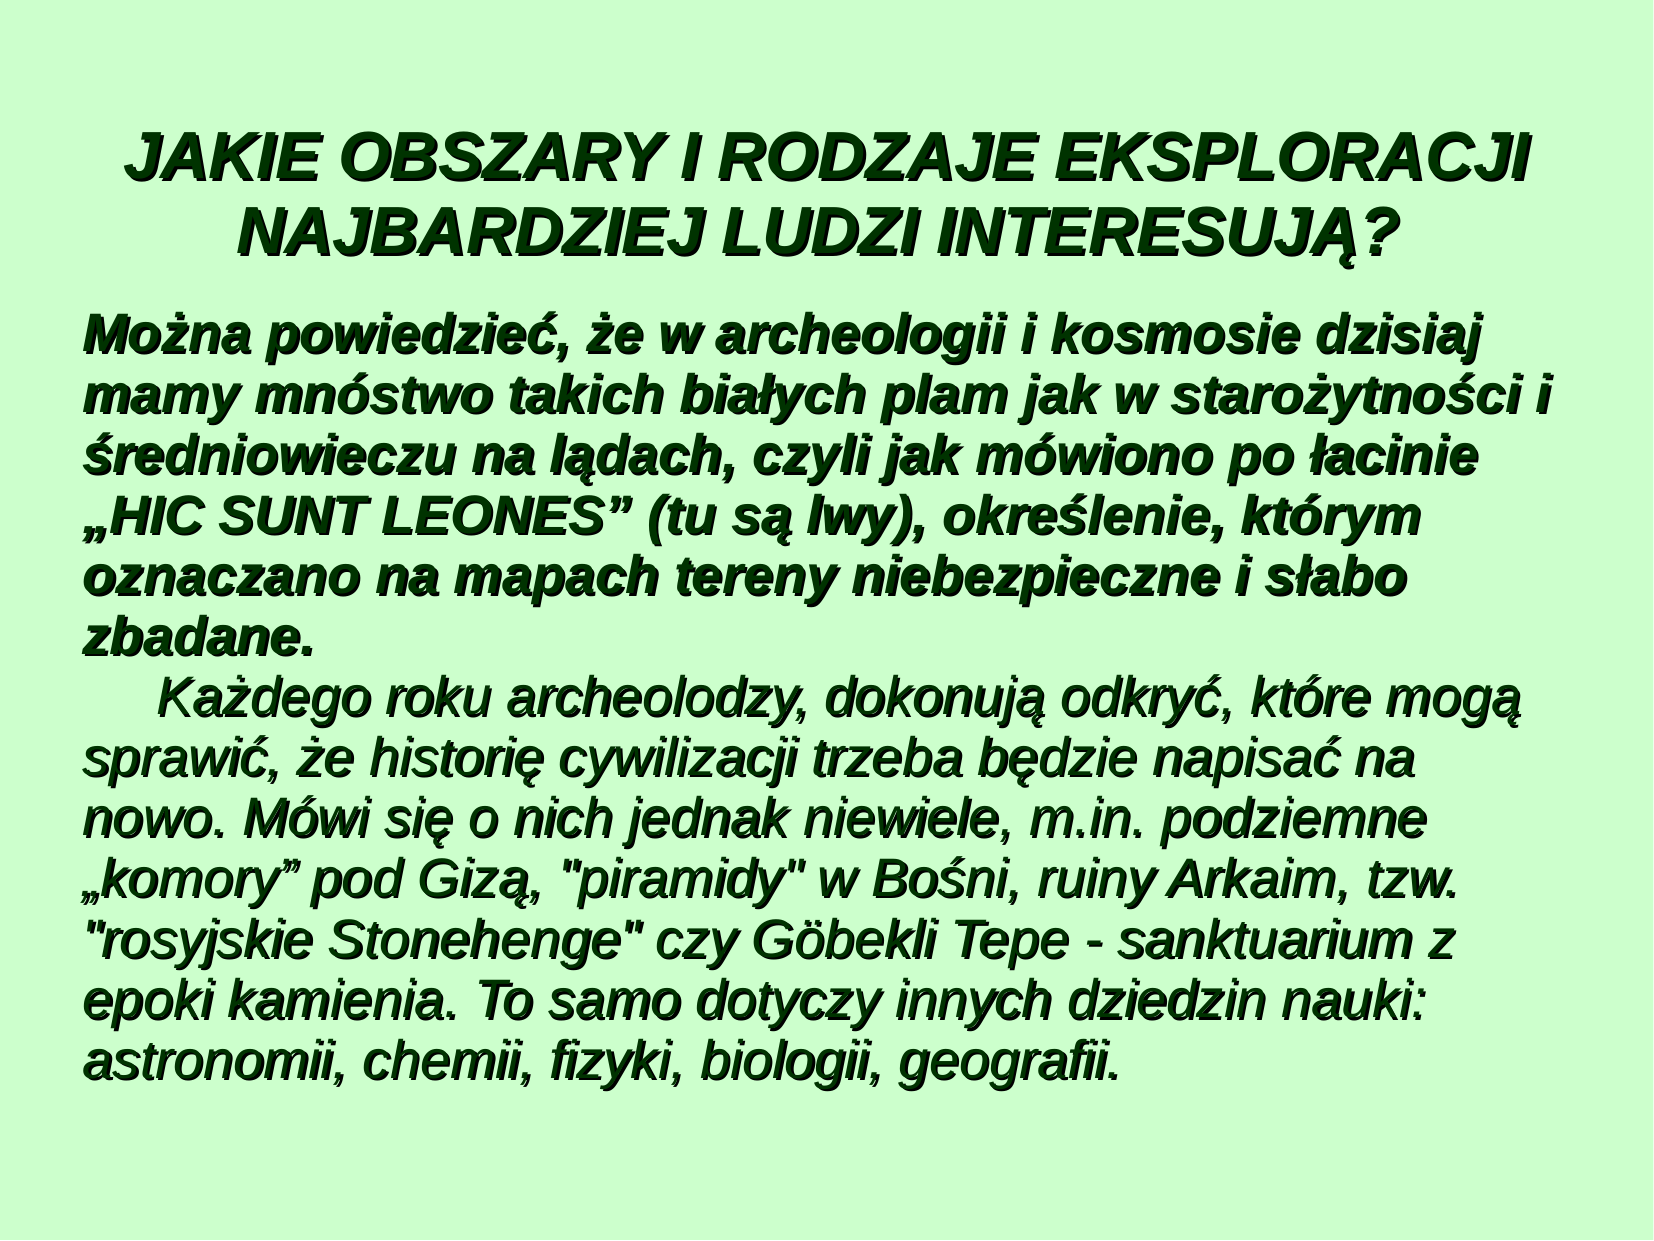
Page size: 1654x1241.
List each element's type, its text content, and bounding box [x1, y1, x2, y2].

subtitle JAKIE OBSZARY I RODZAJE EKSPLORACJI NAJBARDZIEJ LUDZI INTERESUJĄ? Można powiedzieć, że w archeologii i kosmosie dzisiaj mamy mnóstwo takich białych plam jak w starożytności i średniowieczu na lądach, czyli jak mówiono po łacinie „HIC SUNT LEONES” (tu są lwy), określenie, którym oznaczano na mapach tereny niebezpieczne i słabo zbadane. Każdego roku archeolodzy, dokonują odkryć, które mogą sprawić, że historię cywilizacji trzeba będzie napisać na nowo. Mówi się o nich jednak niewiele, m.in. podziemne „komory” pod Gizą, "piramidy" w Bośni, ruiny Arkaim, tzw. "rosyjskie Stonehenge" czy Göbekli Tepe - sanktuarium z epoki kamienia. To samo dotyczy innych dziedzin nauki: astronomii, chemii, fizyki, biologii, geografii. [82, 8, 1571, 1200]
